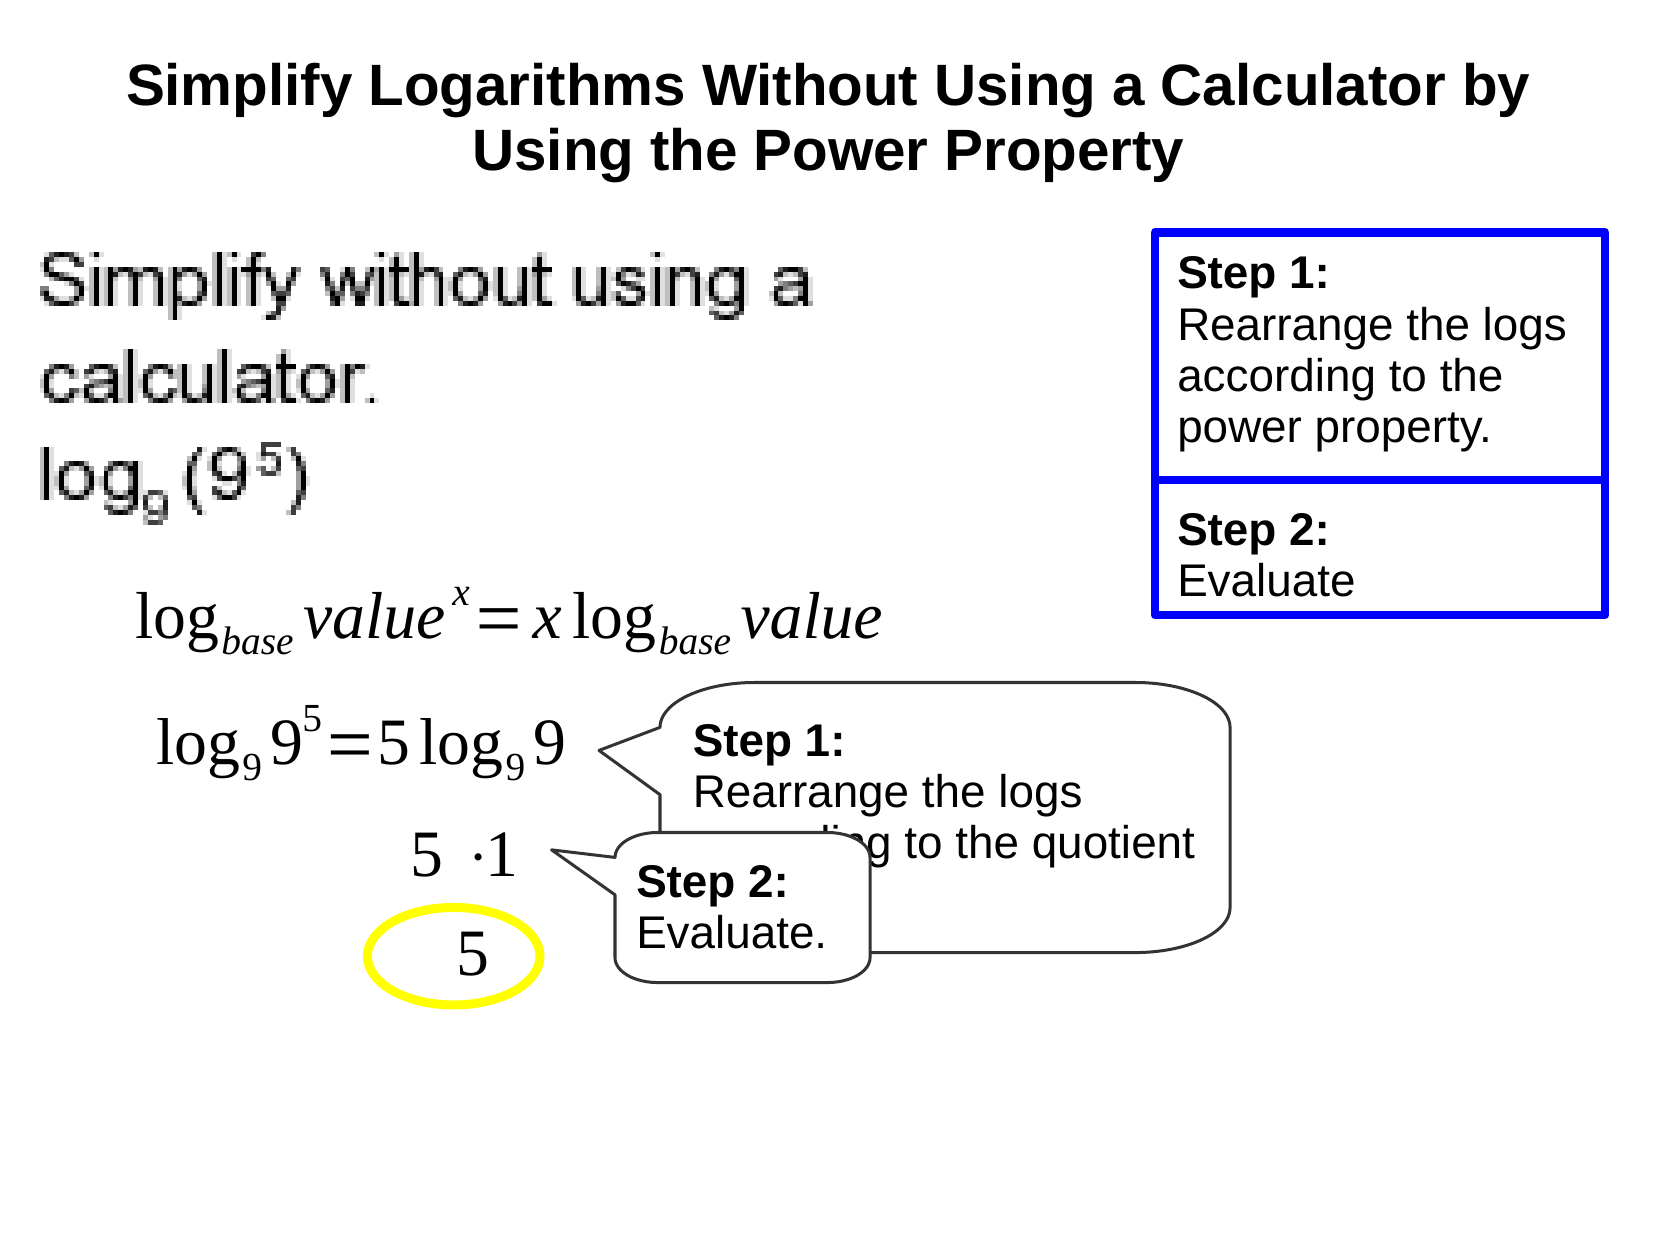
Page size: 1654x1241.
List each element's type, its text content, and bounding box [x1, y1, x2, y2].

text_box Step 1: Rearrange the logs according to the power property. Step 2: Evaluate [1162, 240, 1621, 972]
picture [40, 209, 976, 526]
chart [403, 817, 526, 892]
text_box Step 1: Rearrange the logs according to the quotient property. [598, 682, 1231, 953]
text_box Simplify Logarithms Without Using a Calculator by Using the Power Property [97, 45, 1561, 193]
text_box Step 1: Rearrange the logs according to the power property. Step 2: Evaluate [1162, 240, 1601, 476]
chart [127, 570, 892, 664]
text_box Step 1: Rearrange the logs according to the power property. Step 2: Evaluate [1162, 484, 1601, 611]
chart [450, 916, 496, 991]
text_box Step 2: Evaluate. [551, 832, 871, 983]
chart [148, 696, 573, 790]
